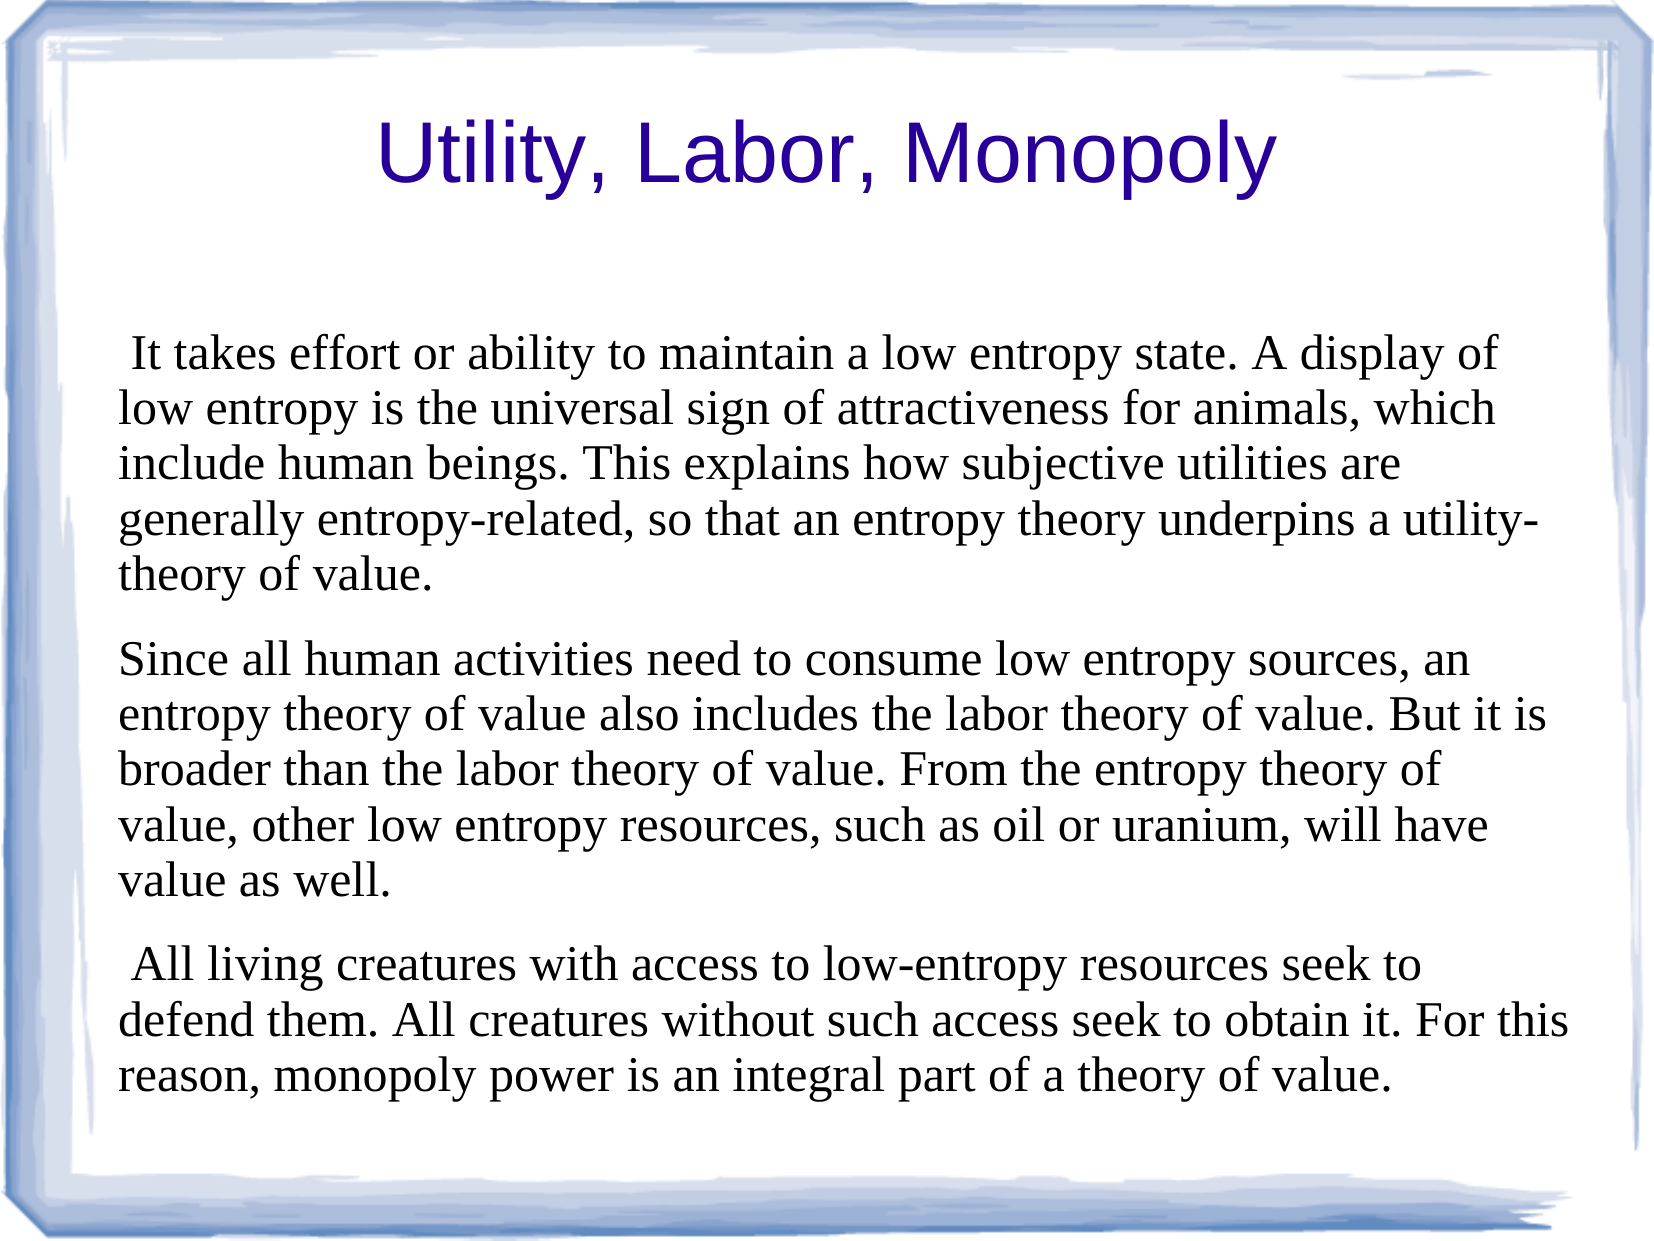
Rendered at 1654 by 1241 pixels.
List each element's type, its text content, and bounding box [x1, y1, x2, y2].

title Utility, Labor, Monopoly [82, 49, 1571, 257]
picture [0, 0, 1654, 1241]
list It takes effort or ability to maintain a low entropy state. A display of low entropy is the universal sign of attractiveness for animals, which include human beings. This explains how subjective utilities are generally entropy-related, so that an entropy theory underpins a utility-theory of value. Since all human activities need to consume low entropy sources, an entropy theory of value also includes the labor theory of value. But it is broader than the labor theory of value. From the entropy theory of value, other low entropy resources, such as oil or uranium, will have value as well. All living creatures with access to low-entropy resources seek to defend them. All creatures without such access seek to obtain it. For this reason, monopoly power is an integral part of a theory of value. [118, 324, 1571, 1116]
